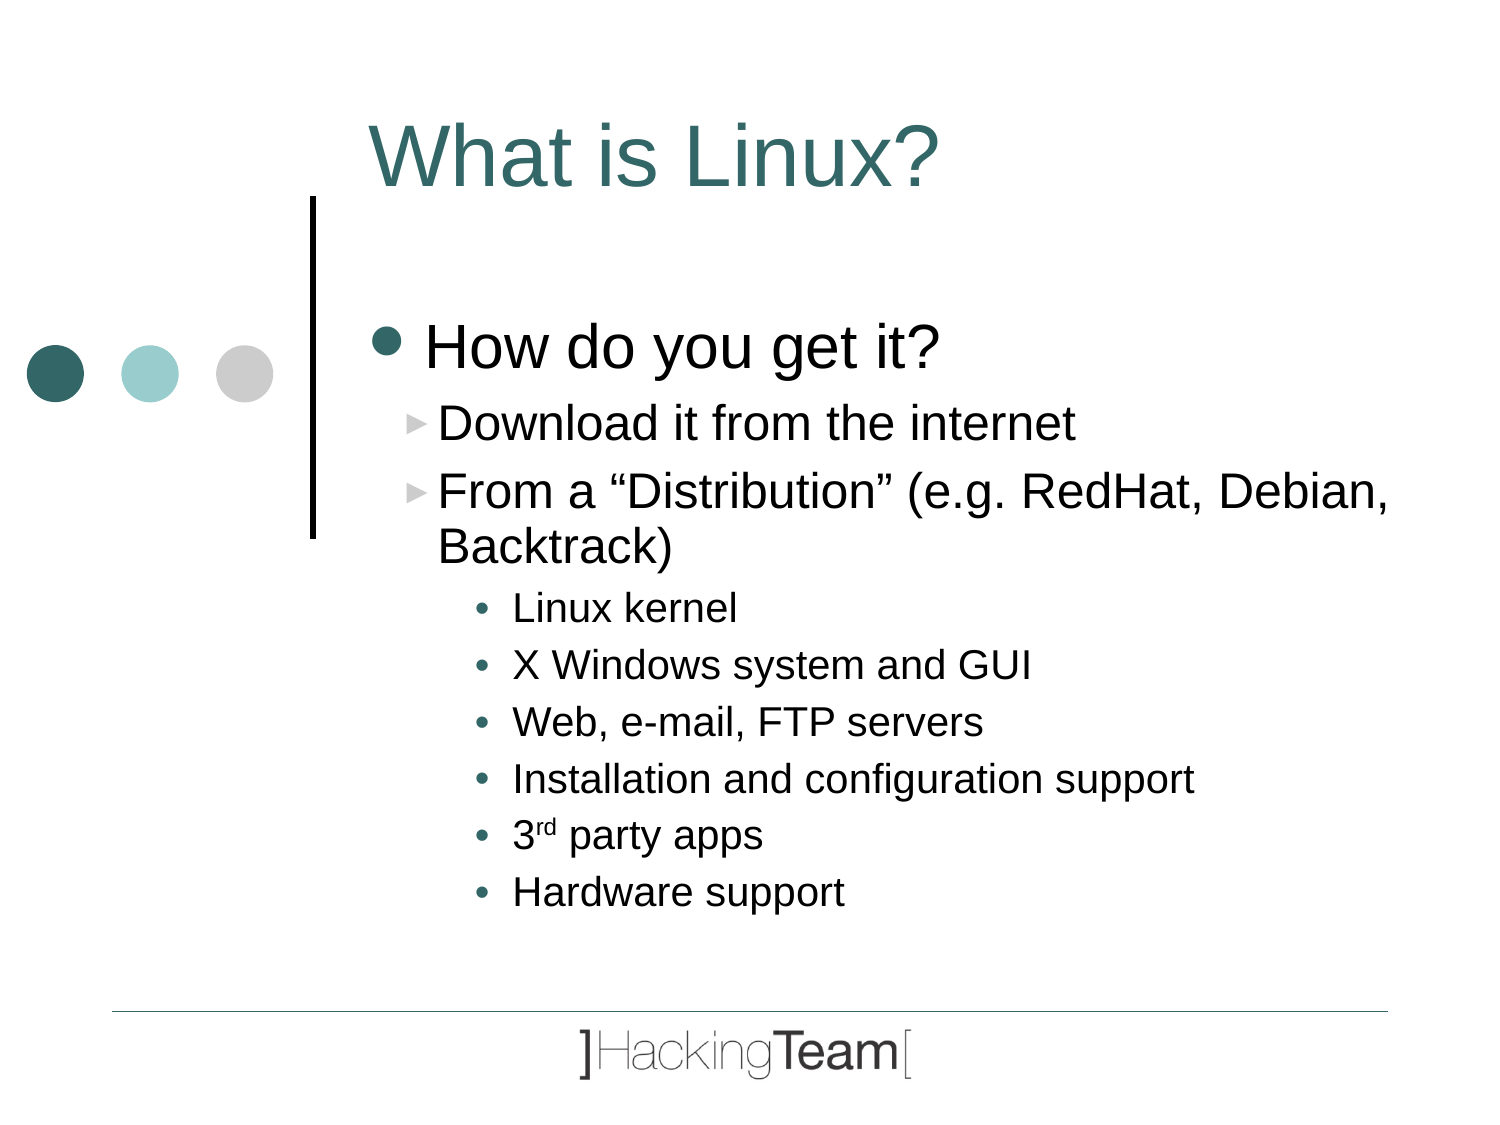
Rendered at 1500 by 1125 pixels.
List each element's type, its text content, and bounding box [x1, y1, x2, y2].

picture [574, 1041, 916, 1084]
list How do you get it? Download it from the internet From a “Distribution” (e.g. RedHat, Debian, Backtrack) Linux kernel X Windows system and GUI Web, e-mail, FTP servers Installation and configuration support 3rd party apps Hardware support [249, 312, 1401, 1041]
title What is Linux? [249, 38, 1401, 275]
